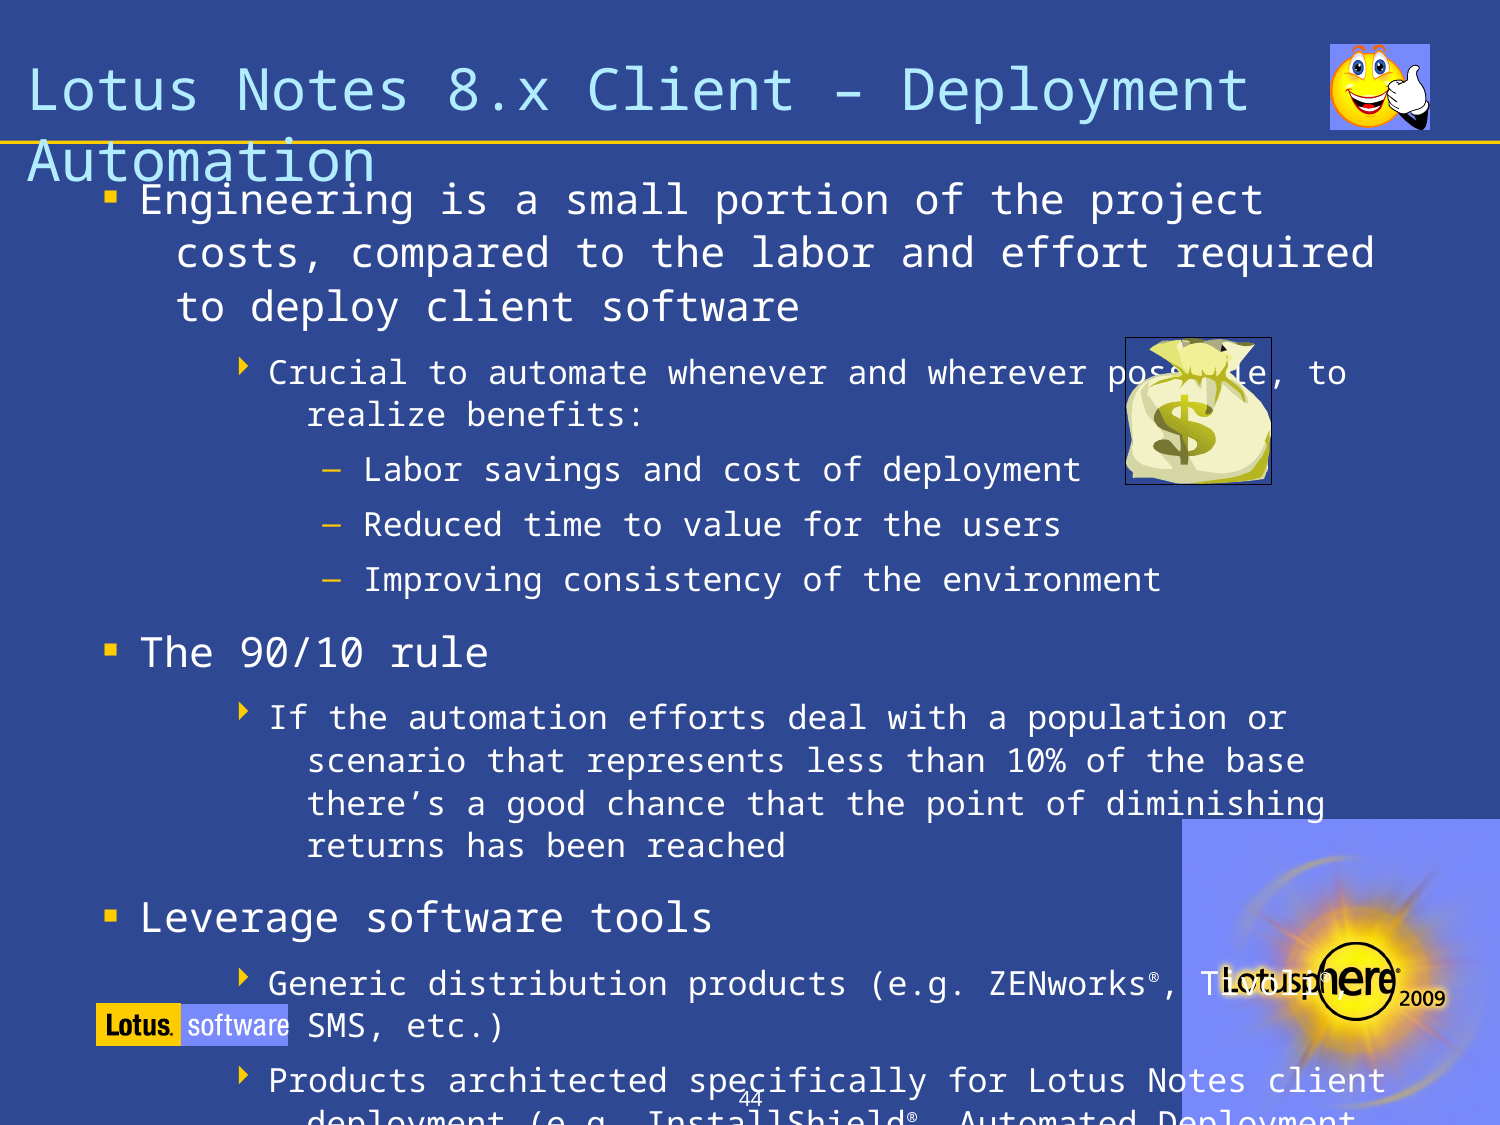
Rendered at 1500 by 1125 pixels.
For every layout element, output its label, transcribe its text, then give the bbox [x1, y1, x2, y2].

picture [1323, 1119, 1331, 1125]
picture [1203, 1119, 1212, 1125]
picture [1242, 1119, 1252, 1125]
list Engineering is a small portion of the project costs, compared to the labor and effort required to deploy client software Crucial to automate whenever and wherever possible, to realize benefits: Labor savings and cost of deployment Reduced time to value for the users Improving consistency of the environment The 90/10 rule If the automation efforts deal with a population or scenario that represents less than 10% of the base there’s a good chance that the point of diminishing returns has been reached Leverage software tools Generic distribution products (e.g. ZENworks®, Tivoli®, SMS, etc.) Products architected specifically for Lotus Notes client deployment (e.g. InstallShield®, Automated Deployment Toolkit (ADT), InstallPump®, etc.)‏ Built-in tools (SmartUpgrade)‏ [100, 171, 1424, 959]
picture [1181, 818, 1500, 1125]
picture [1329, 44, 1430, 131]
picture [96, 1003, 289, 1046]
picture [1182, 1119, 1192, 1124]
picture [1302, 1119, 1312, 1124]
picture [1125, 337, 1272, 485]
title Lotus Notes 8.x Client – Deployment Automation [26, 54, 1380, 137]
